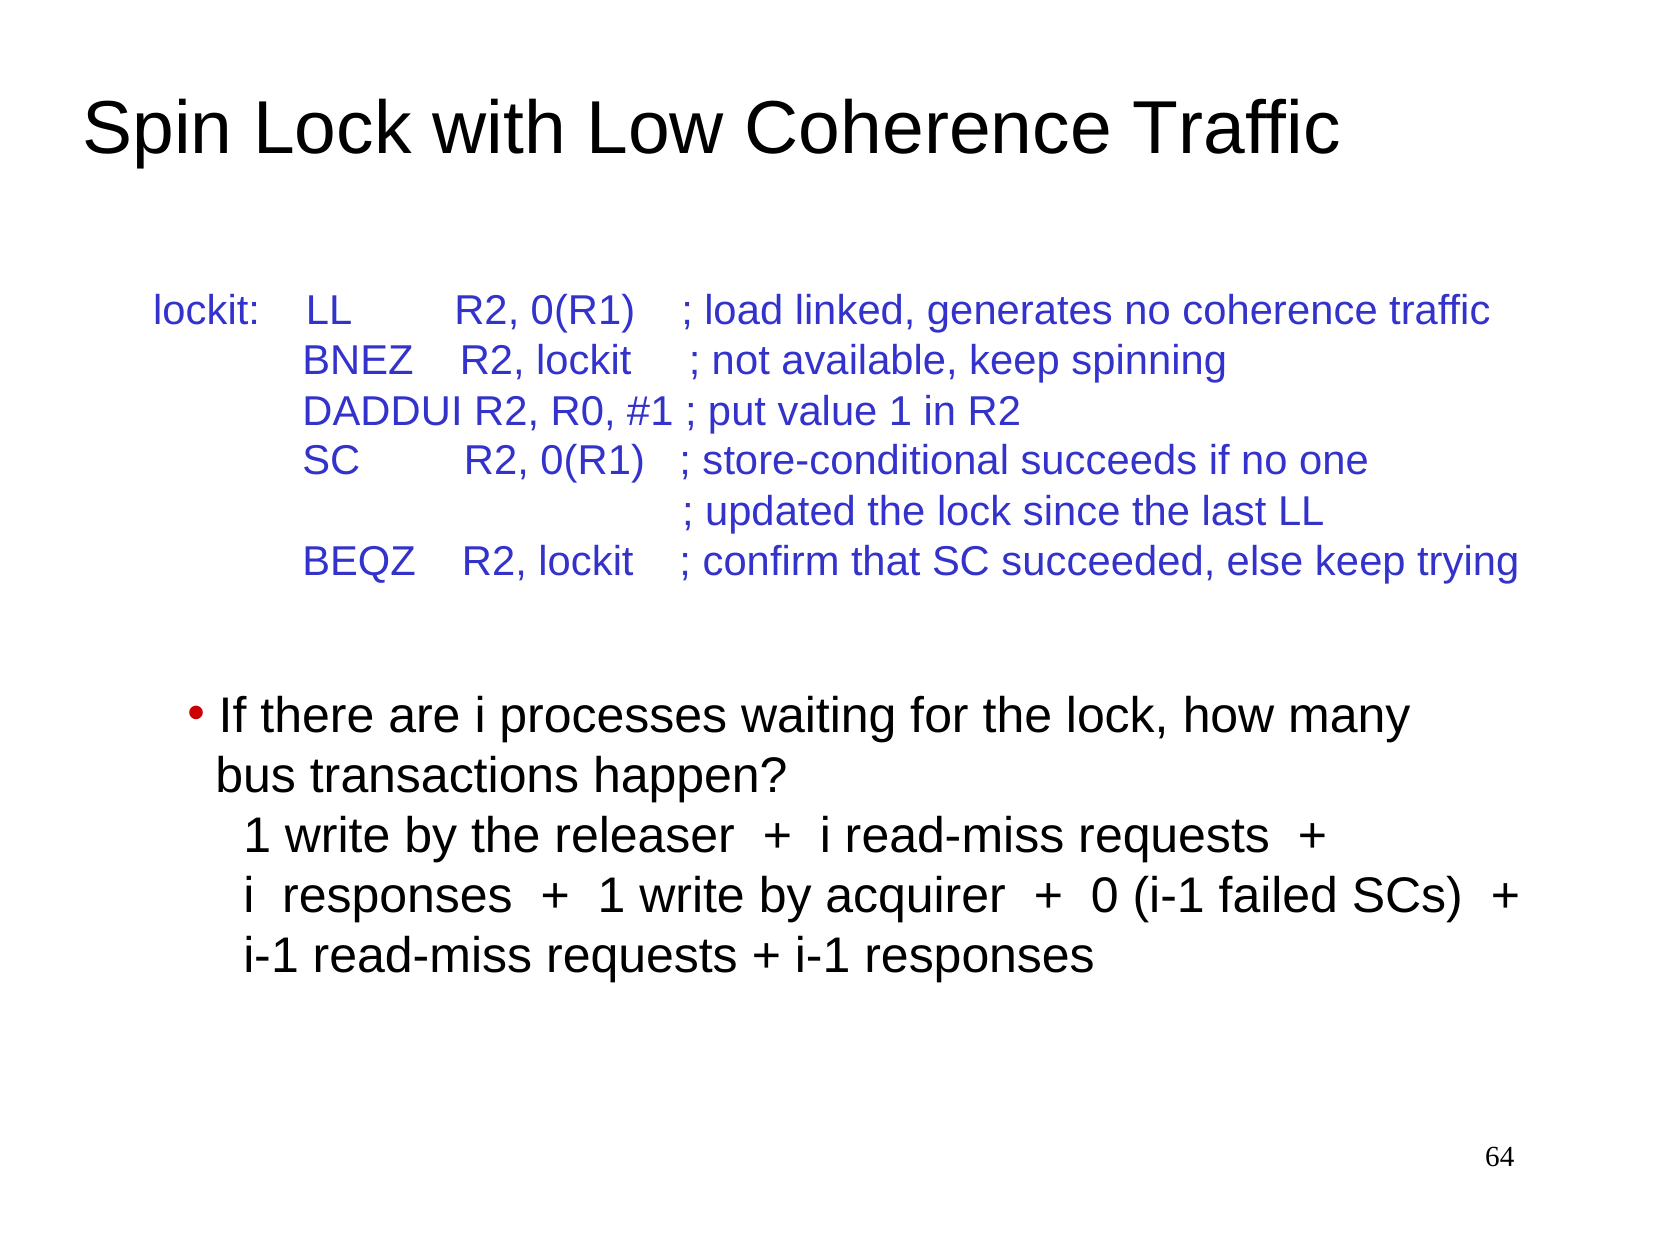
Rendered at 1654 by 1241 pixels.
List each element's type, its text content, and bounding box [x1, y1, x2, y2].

text_box Spin Lock with Low Coherence Traffic [67, 71, 1357, 177]
text_box <number> [1185, 1129, 1530, 1213]
text_box lockit: LL R2, 0(R1) ; load linked, generates no coherence traffic BNEZ R2, lockit ; not available, keep spinning DADDUI R2, R0, #1 ; put value 1 in R2 SC R2, 0(R1) ; store-conditional succeeds if no one ; updated the lock since the last LL BEQZ R2, lockit ; confirm that SC succeeded, else keep trying [138, 275, 1535, 592]
text_box If there are i processes waiting for the lock, how many bus transactions happen? 1 write by the releaser + i read-miss requests + i responses + 1 write by acquirer + 0 (i-1 failed SCs) + i-1 read-miss requests + i-1 responses [172, 675, 1537, 991]
